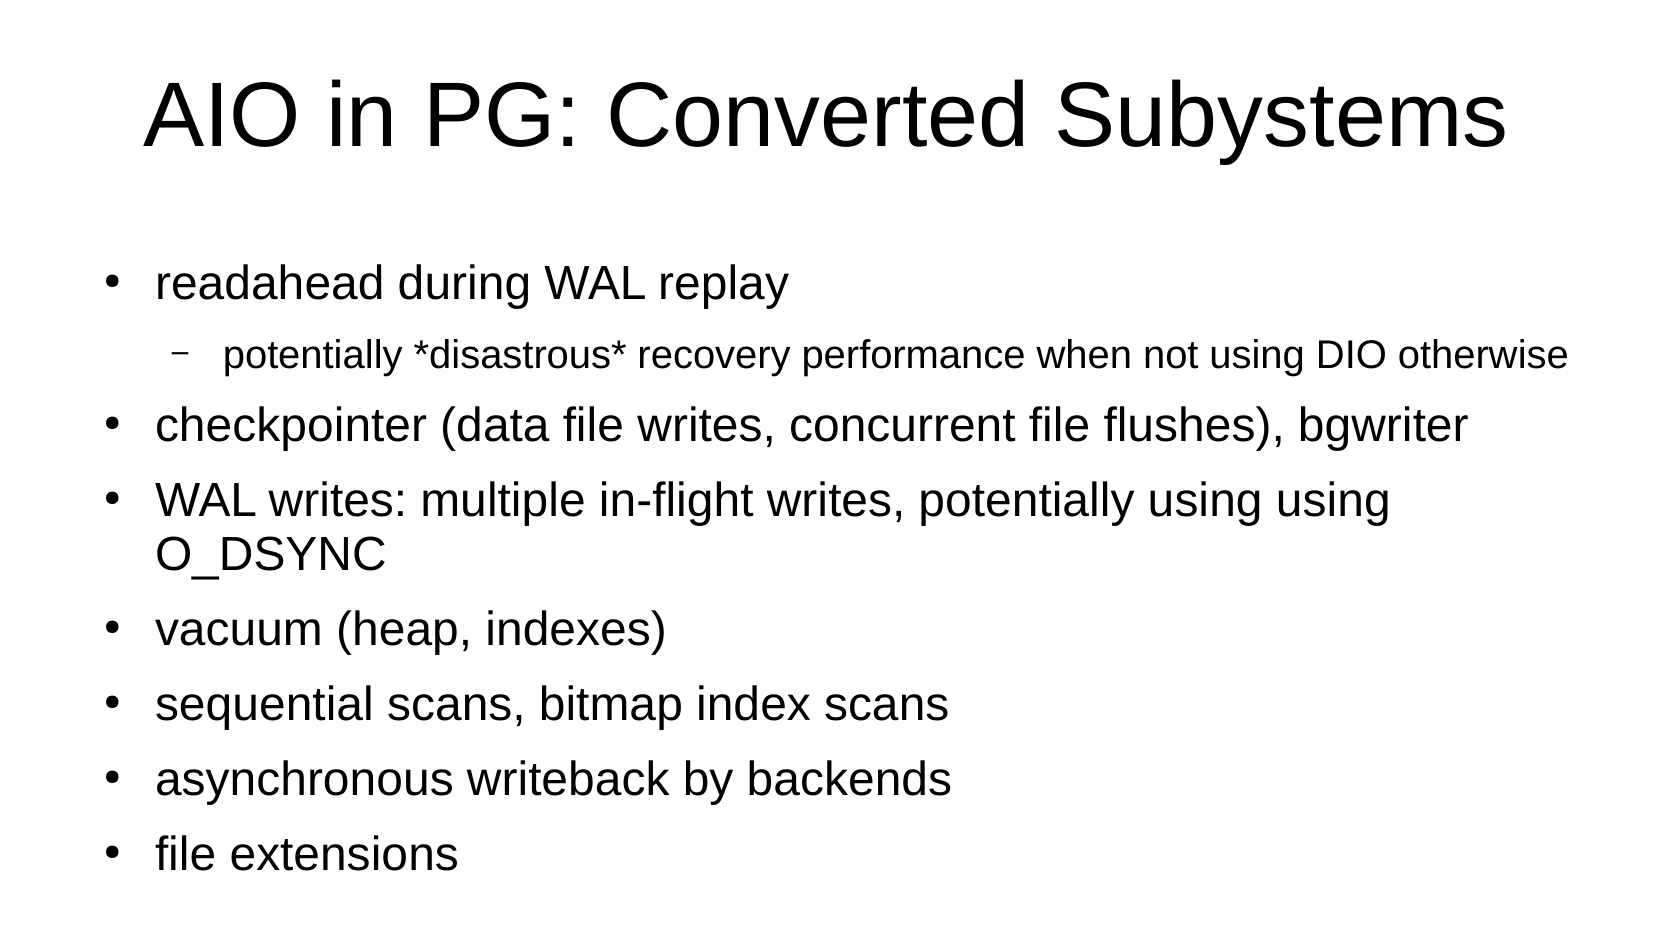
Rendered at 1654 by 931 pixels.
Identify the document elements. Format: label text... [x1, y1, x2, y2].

list readahead during WAL replay potentially *disastrous* recovery performance when not using DIO otherwise checkpointer (data file writes, concurrent file flushes), bgwriter WAL writes: multiple in-flight writes, potentially using using O_DSYNC vacuum (heap, indexes) sequential scans, bitmap index scans asynchronous writeback by backends file extensions [86, 255, 1576, 901]
title AIO in PG: Converted Subystems [82, 37, 1571, 193]
